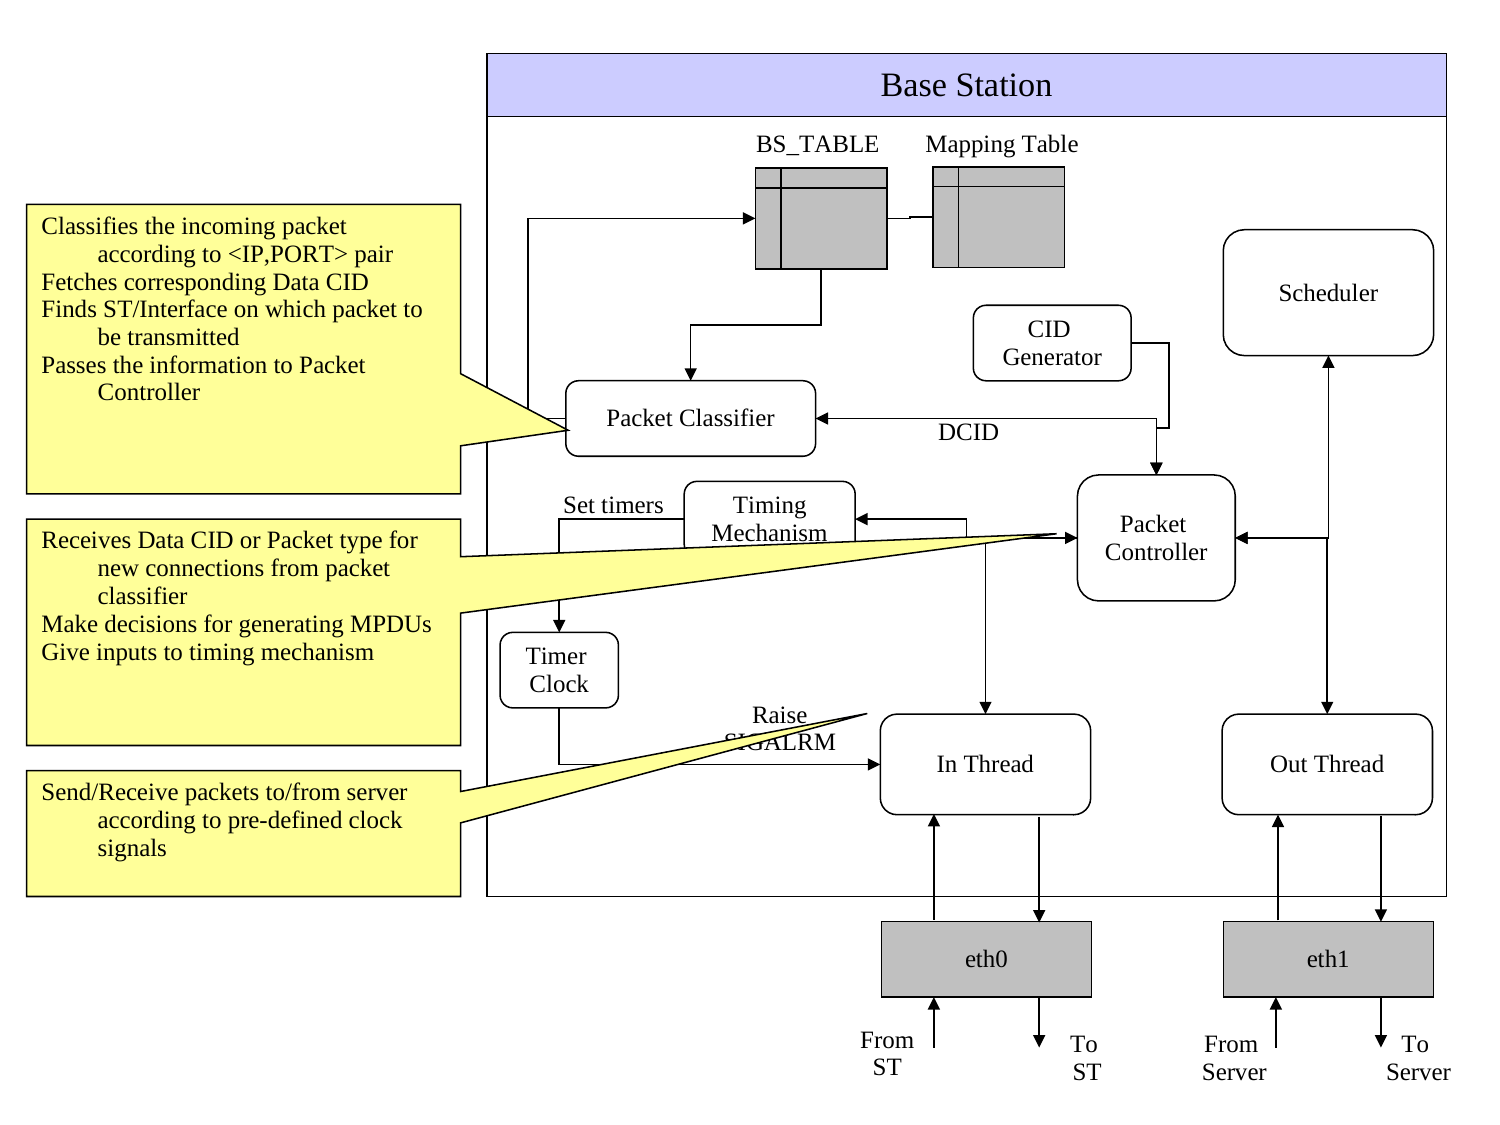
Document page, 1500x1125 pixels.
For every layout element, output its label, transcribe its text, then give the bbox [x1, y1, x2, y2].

text_box From ST [845, 1018, 930, 1090]
text_box Timing Mechanism [684, 481, 856, 548]
text_box Timer Clock [500, 632, 619, 708]
text_box Raise SIGALRM [708, 718, 852, 764]
text_box eth0 [881, 921, 1092, 998]
text_box From Server [1187, 1022, 1282, 1094]
text_box Set timers [548, 483, 679, 527]
text_box Packet Classifier [565, 380, 816, 457]
text_box Packet Controller [1077, 474, 1236, 601]
text_box Send/Receive packets to/from server according to pre-defined clock signals [26, 713, 868, 897]
text_box To ST [1055, 1022, 1120, 1094]
text_box [932, 167, 1065, 268]
text_box Base Station [486, 53, 1447, 117]
text_box Classifies the incoming packet according to <IP,PORT> pair Fetches corresponding Data CID Finds ST/Interface on which packet to be transmitted Passes the information to Packet Controller [26, 204, 569, 494]
text_box Raise SIGALRM [708, 693, 852, 743]
text_box In Thread [880, 714, 1091, 815]
text_box BS_TABLE [741, 122, 895, 167]
text_box Mapping Table [910, 122, 1094, 167]
text_box eth1 [1223, 921, 1434, 998]
text_box Receives Data CID or Packet type for new connections from packet classifier Make decisions for generating MPDUs Give inputs to timing mechanism [26, 519, 1057, 746]
text_box Out Thread [1222, 714, 1433, 815]
text_box DCID [923, 410, 1015, 455]
text_box Set timers [560, 520, 679, 527]
text_box CID Generator [973, 305, 1132, 381]
text_box To Server [1371, 1022, 1466, 1094]
text_box [755, 168, 887, 269]
text_box Scheduler [1223, 229, 1434, 356]
